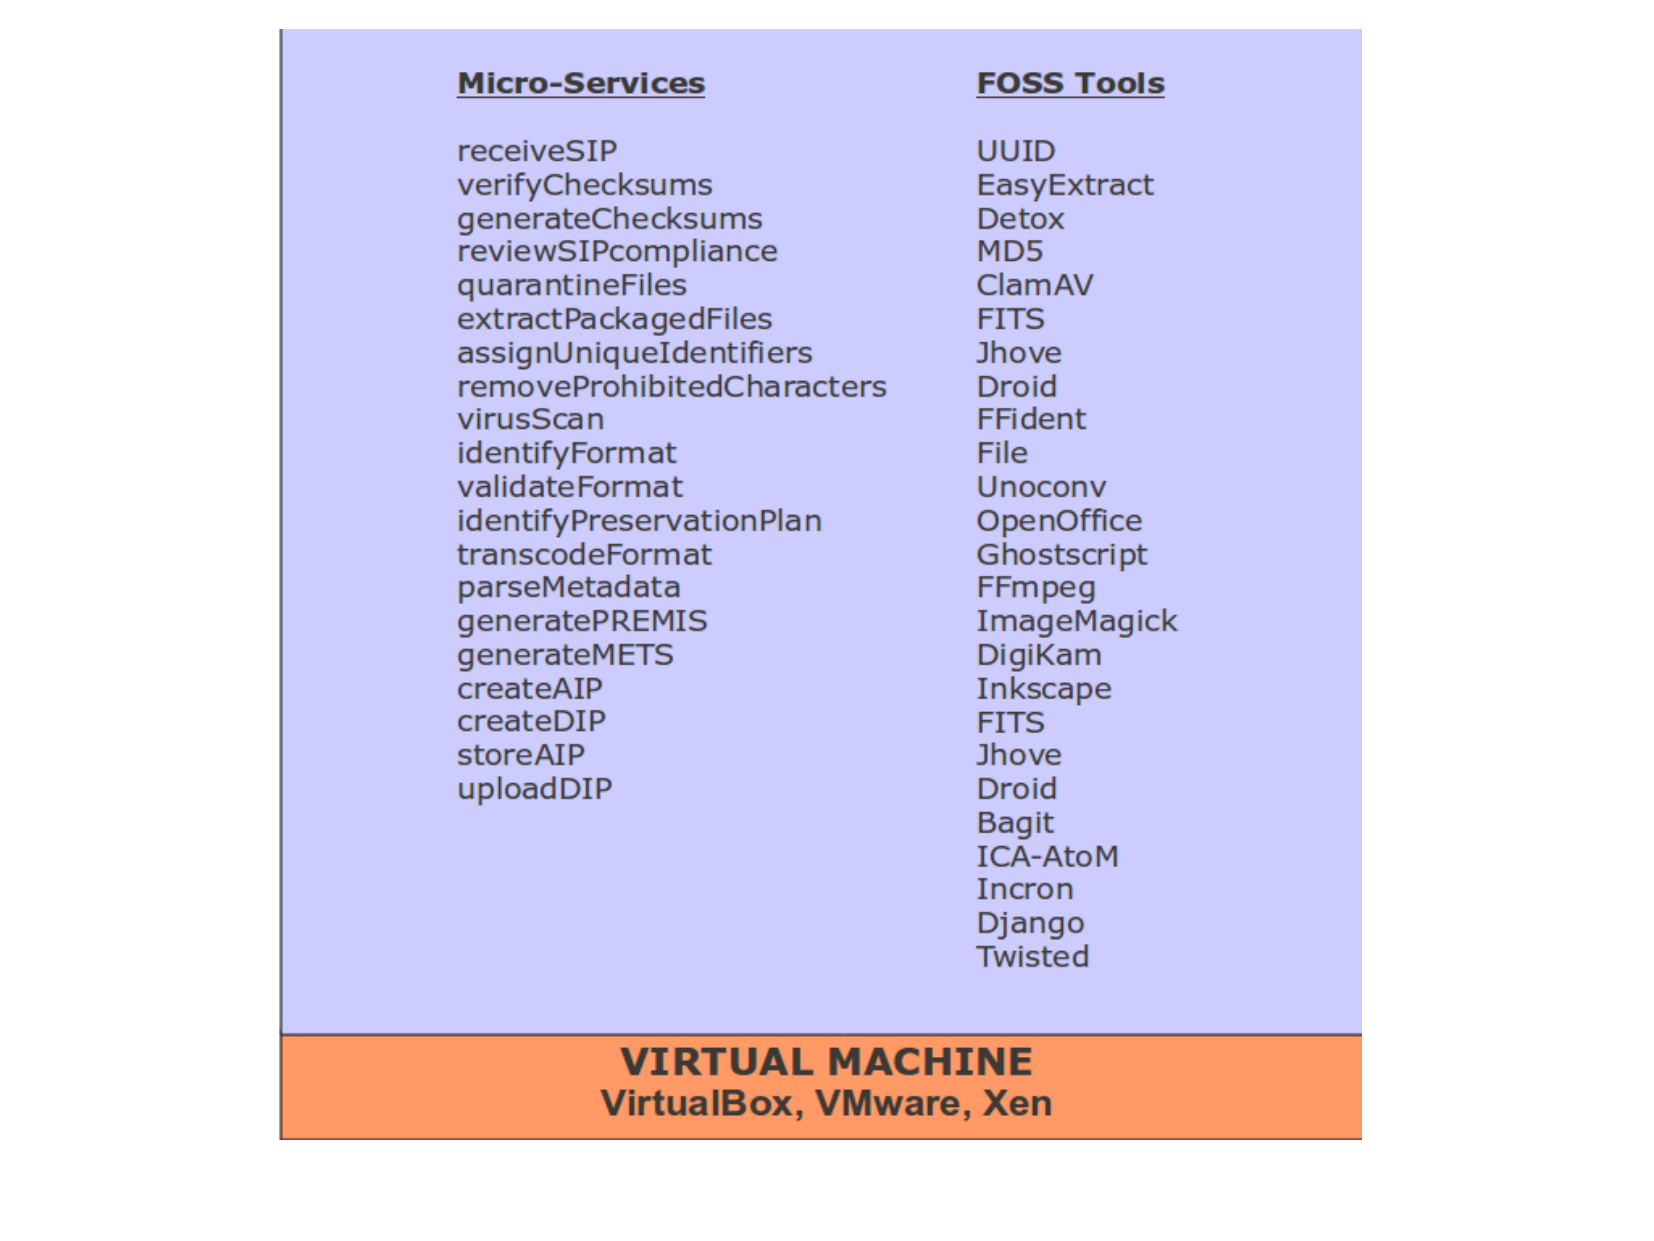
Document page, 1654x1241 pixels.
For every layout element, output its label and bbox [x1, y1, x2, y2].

picture [278, 29, 1362, 1140]
